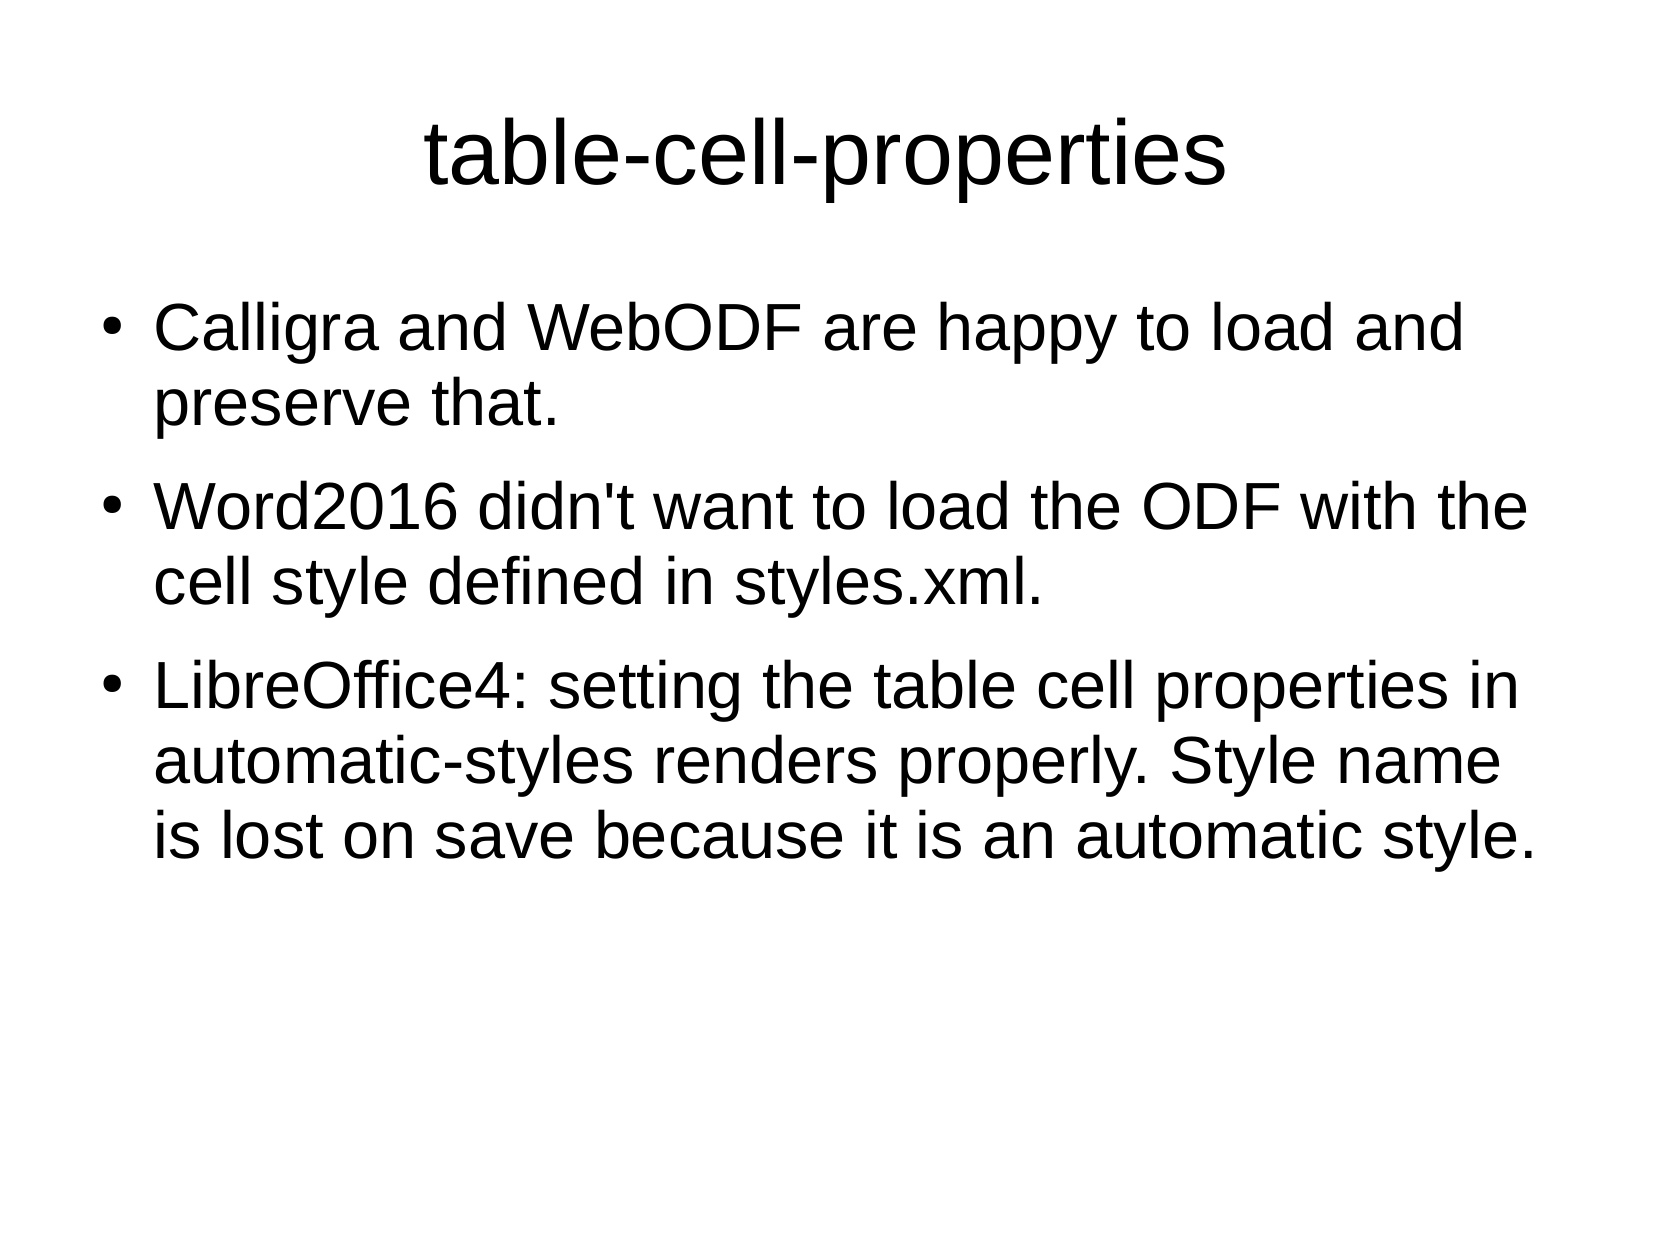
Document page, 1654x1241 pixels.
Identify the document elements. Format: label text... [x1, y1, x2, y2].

title table-cell-properties [82, 49, 1571, 257]
list Calligra and WebODF are happy to load and preserve that. Word2016 didn't want to load the ODF with the cell style defined in styles.xml. LibreOffice4: setting the table cell properties in automatic-styles renders properly. Style name is lost on save because it is an automatic style. [82, 290, 1571, 1010]
